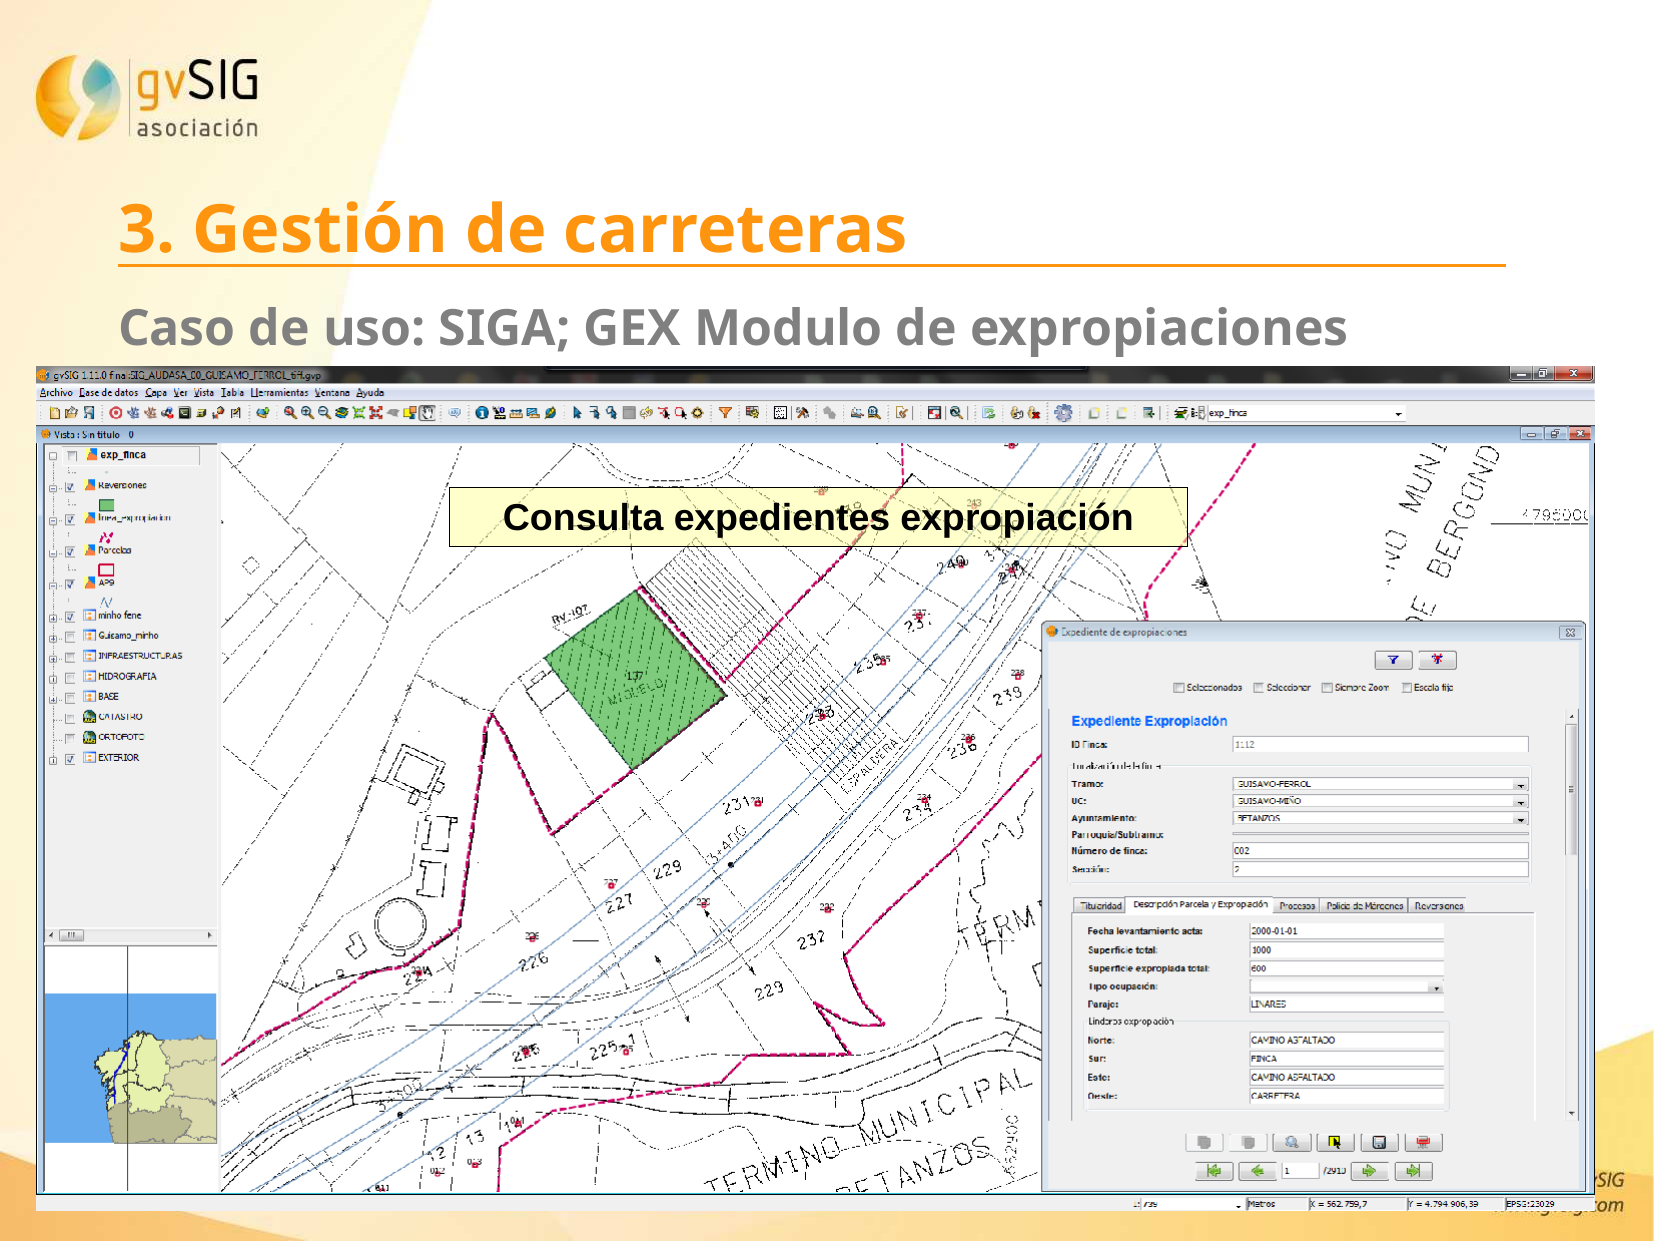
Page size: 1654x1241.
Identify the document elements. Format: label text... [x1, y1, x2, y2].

picture [0, 0, 1654, 1241]
text_box Consulta expedientes expropiación [449, 487, 1188, 547]
title 3. Gestión de carreteras [118, 177, 1607, 276]
title Caso de uso: SIGA; GEX Modulo de expropiaciones [118, 282, 1654, 371]
